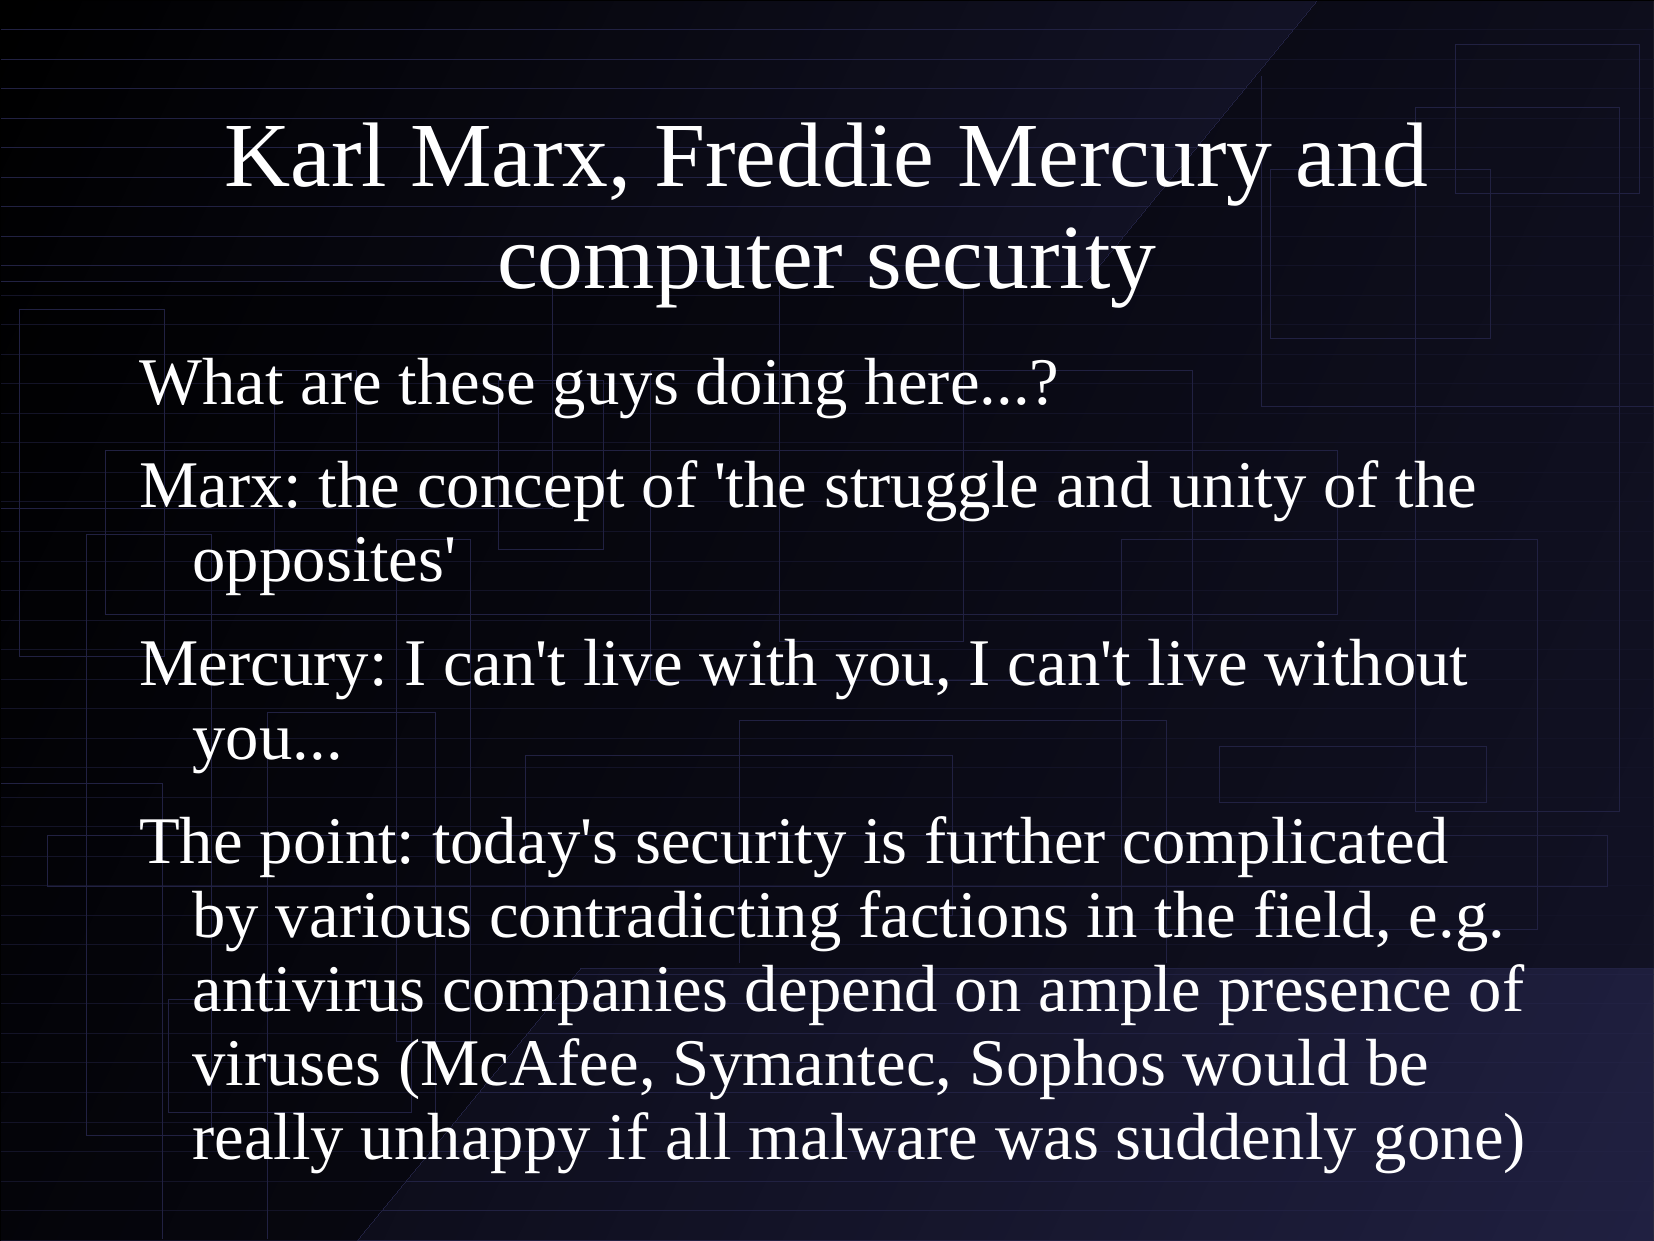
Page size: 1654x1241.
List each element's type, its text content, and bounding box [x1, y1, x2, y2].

list What are these guys doing here...? Marx: the concept of 'the struggle and unity of the opposites' Mercury: I can't live with you, I can't live without you... The point: today's security is further complicated by various contradicting factions in the field, e.g. antivirus companies depend on ample presence of viruses (McAfee, Symantec, Sophos would be really unhappy if all malware was suddenly gone) [121, 344, 1534, 1174]
title Karl Marx, Freddie Mercury and computer security [121, 102, 1534, 311]
